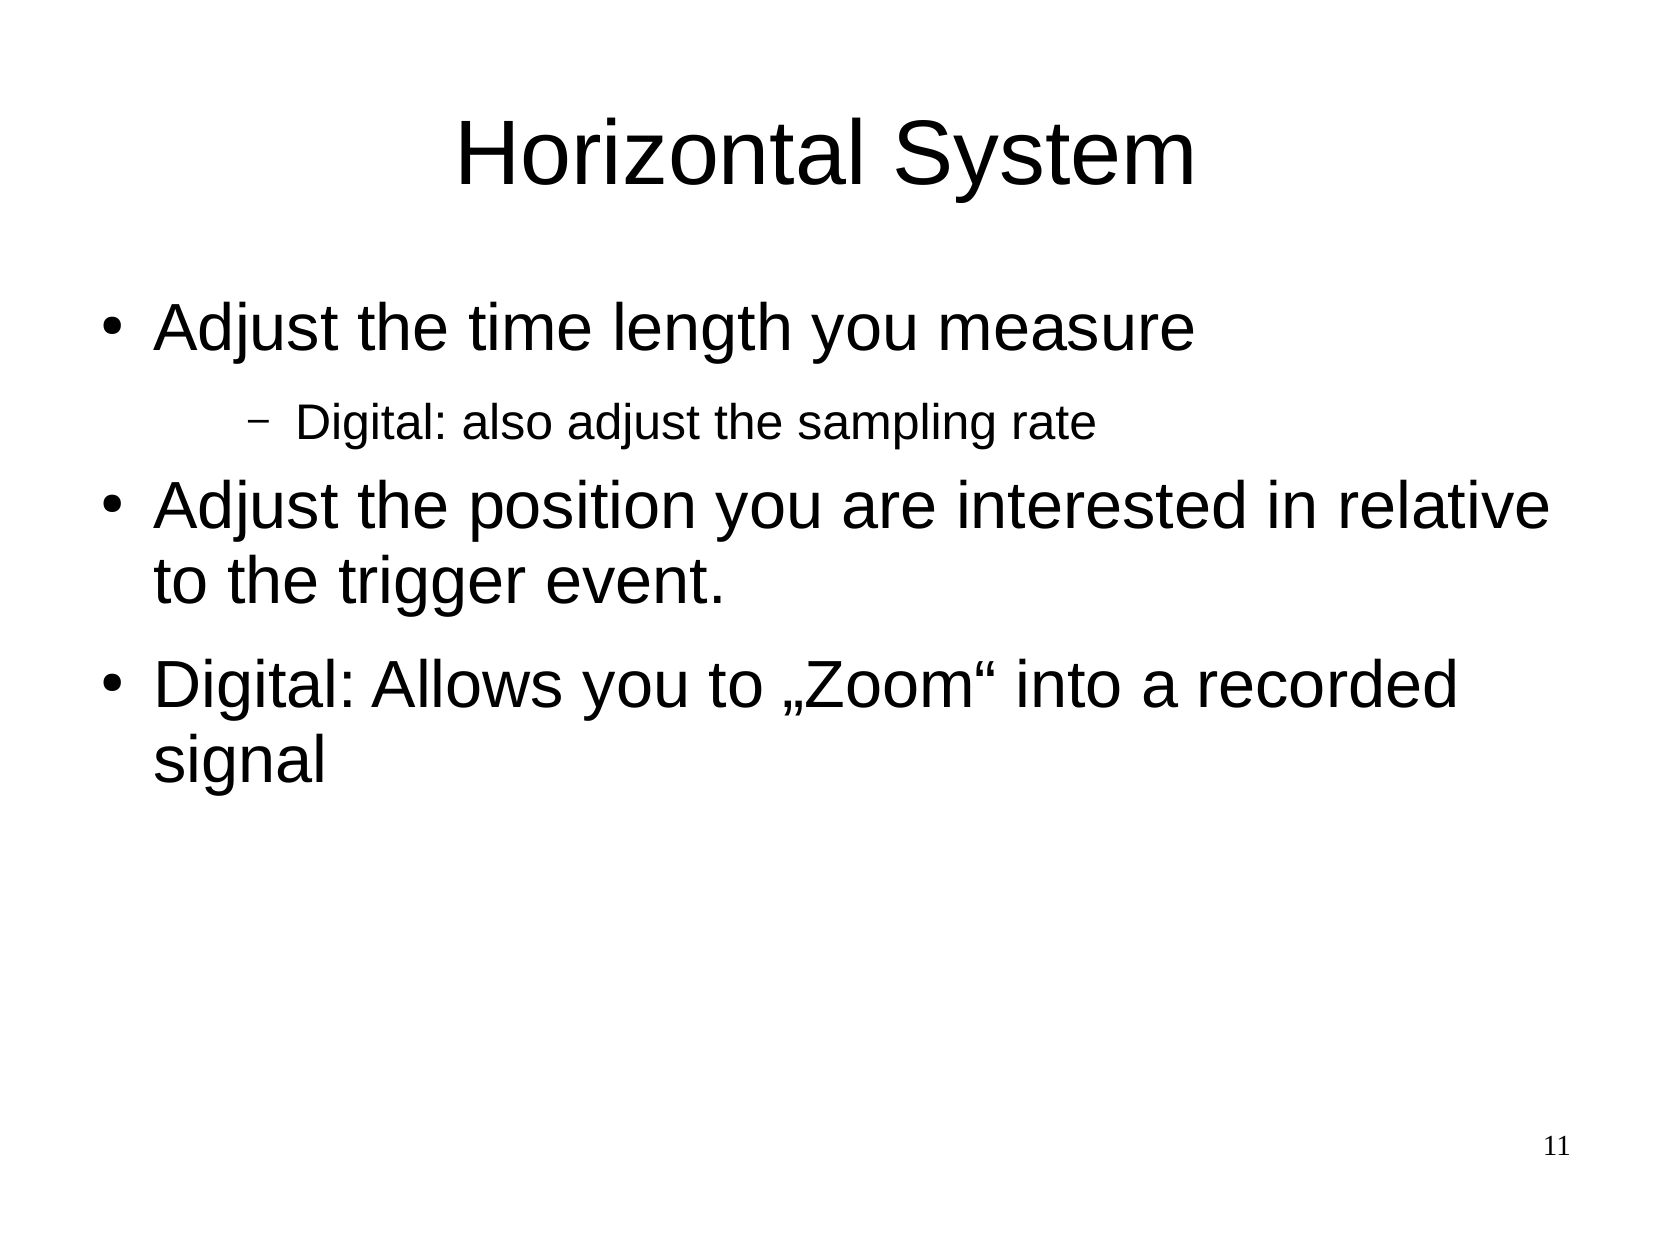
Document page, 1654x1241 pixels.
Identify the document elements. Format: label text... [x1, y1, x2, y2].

list Adjust the time length you measure Digital: also adjust the sampling rate Adjust the position you are interested in relative to the trigger event. Digital: Allows you to „Zoom“ into a recorded signal [82, 290, 1571, 1109]
title Horizontal System [82, 49, 1571, 257]
